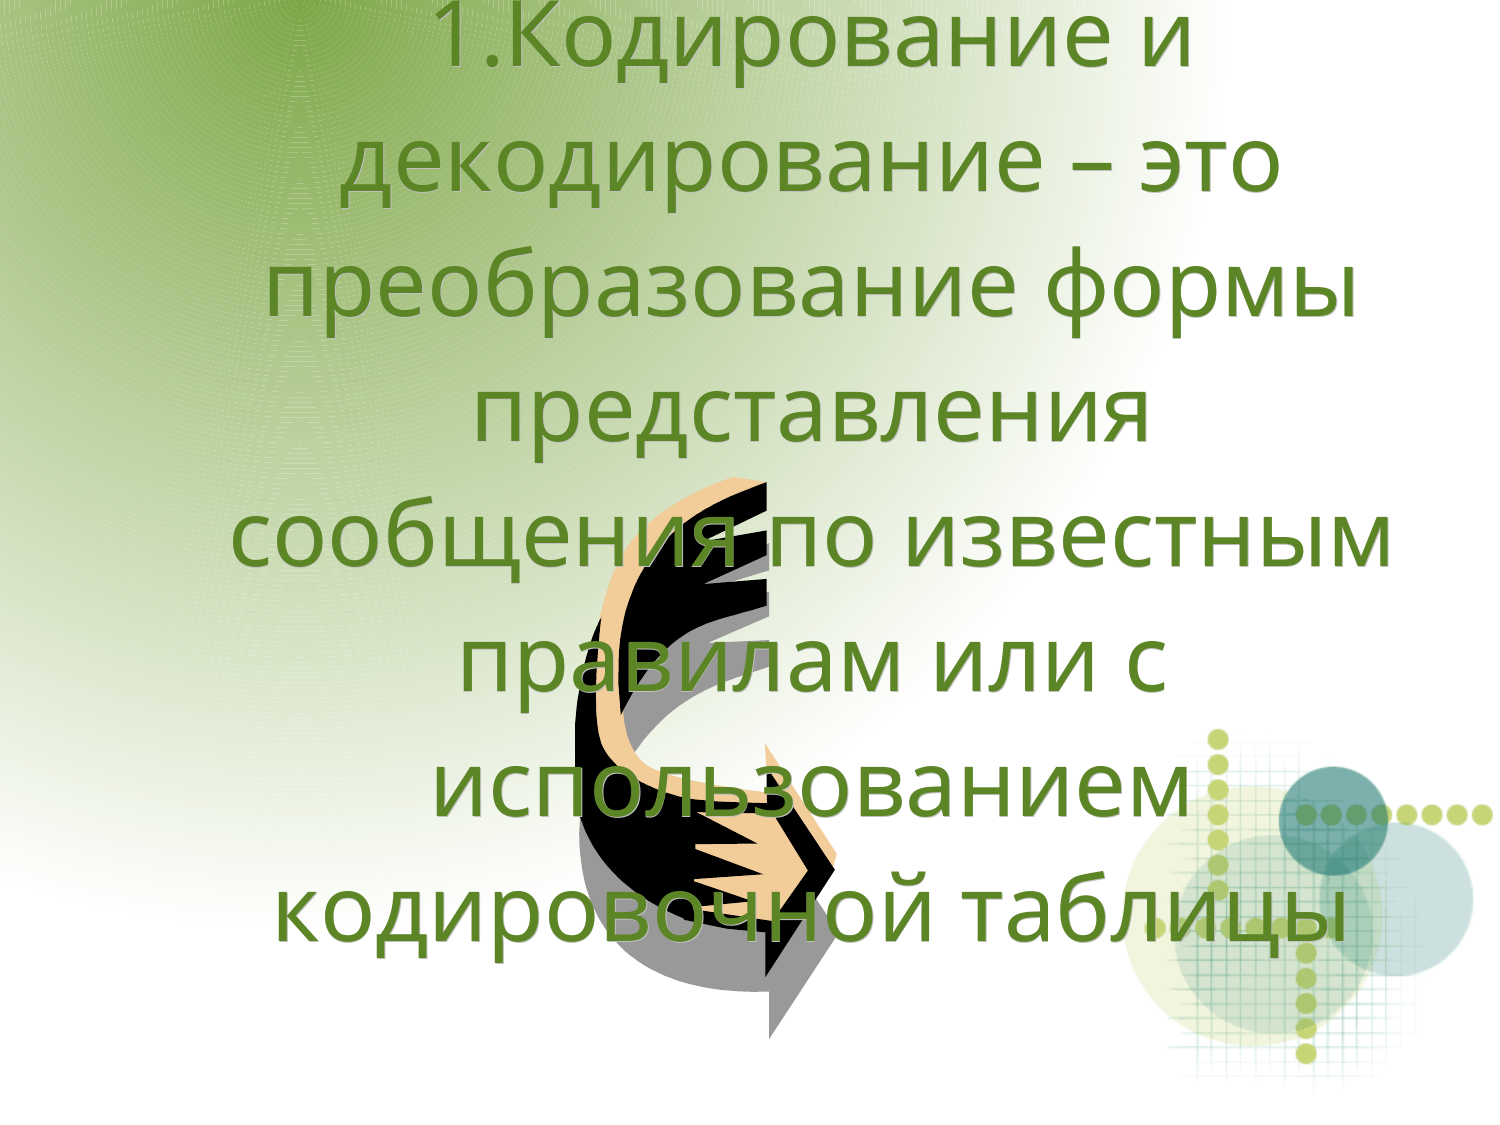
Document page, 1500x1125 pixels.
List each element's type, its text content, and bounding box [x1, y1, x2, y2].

picture [575, 865, 844, 1045]
picture [1110, 718, 1500, 1098]
picture [575, 899, 586, 935]
title 1.Кодирование и декодирование – это преобразование формы представления сообщения по известным правилам или с использованием кодировочной таблицы [187, 73, 1438, 865]
picture [836, 900, 844, 934]
